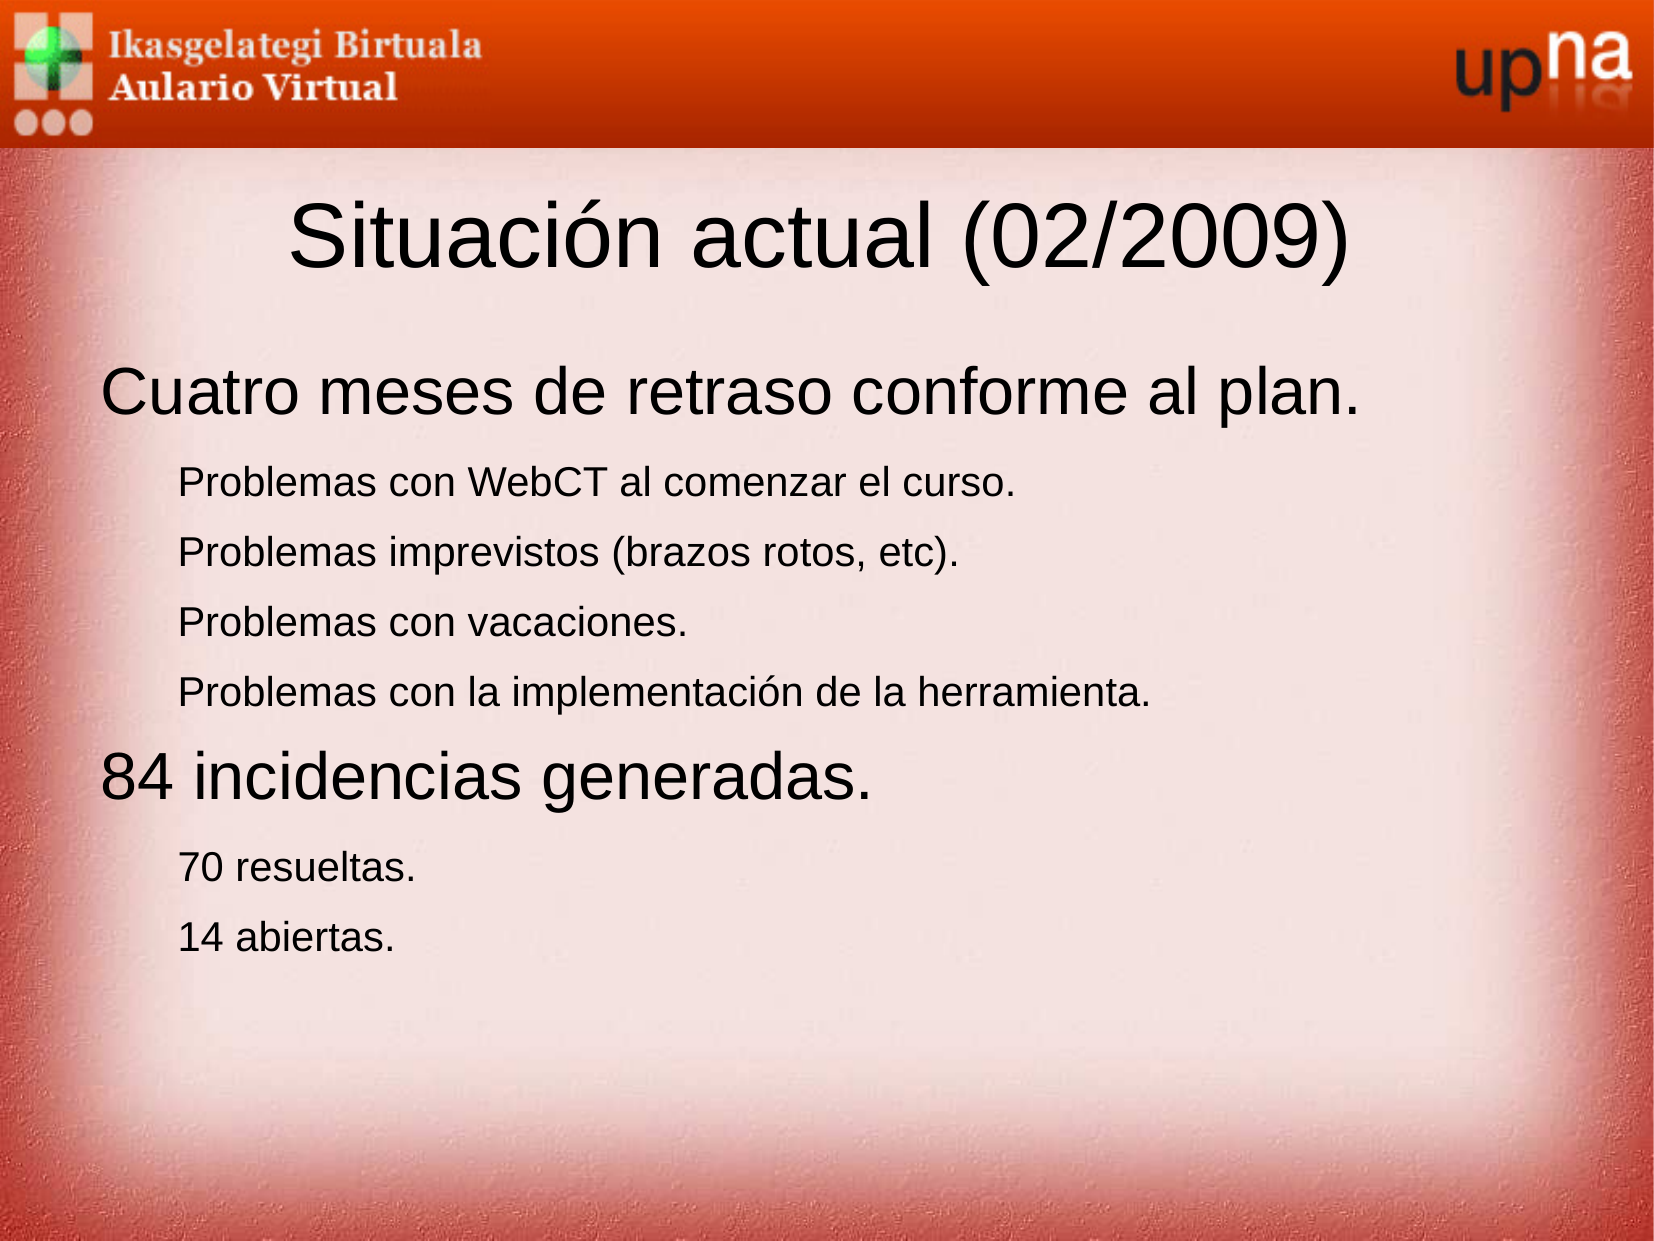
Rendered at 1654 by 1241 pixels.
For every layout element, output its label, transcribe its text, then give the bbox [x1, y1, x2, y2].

title Situación actual (02/2009) [77, 147, 1565, 325]
picture [0, 0, 1654, 1241]
list Cuatro meses de retraso conforme al plan. Problemas con WebCT al comenzar el curso. Problemas imprevistos (brazos rotos, etc). Problemas con vacaciones. Problemas con la implementación de la herramienta. 84 incidencias generadas. 70 resueltas. 14 abiertas. [83, 354, 1572, 1095]
